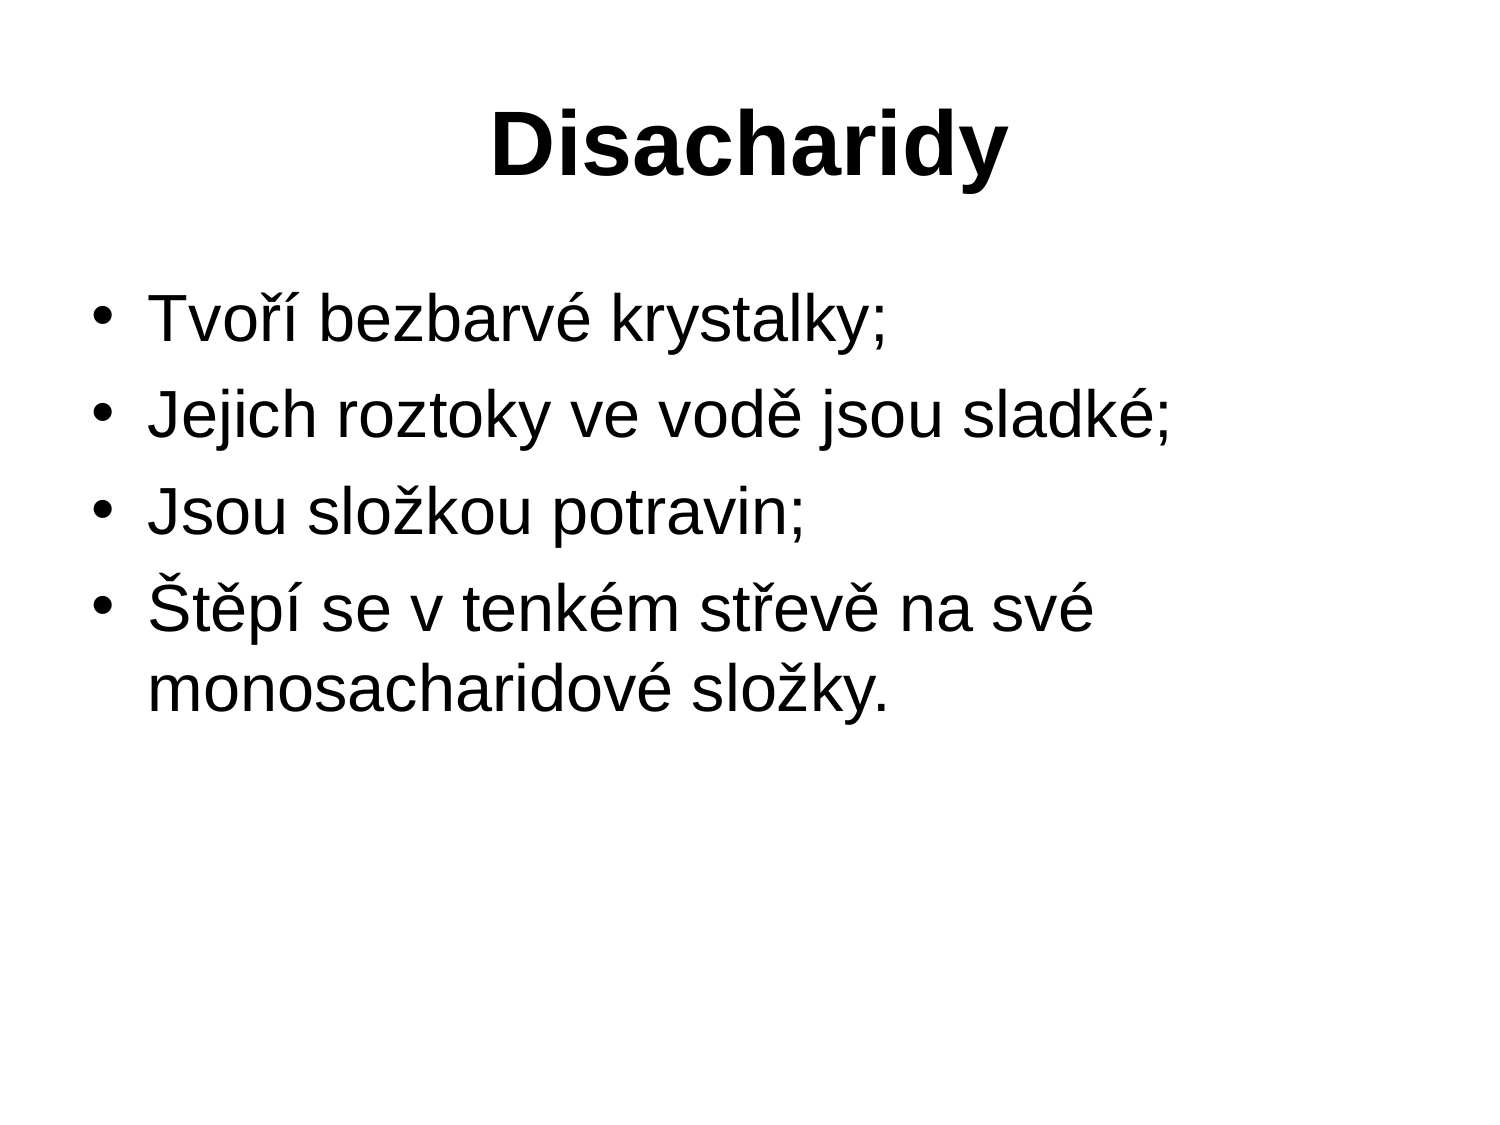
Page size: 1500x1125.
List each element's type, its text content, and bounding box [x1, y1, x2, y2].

list Tvoří bezbarvé krystalky; Jejich roztoky ve vodě jsou sladké; Jsou složkou potravin; Štěpí se v tenkém střevě na své monosacharidové složky. [76, 267, 1454, 1010]
title Disacharidy [75, 45, 1426, 233]
